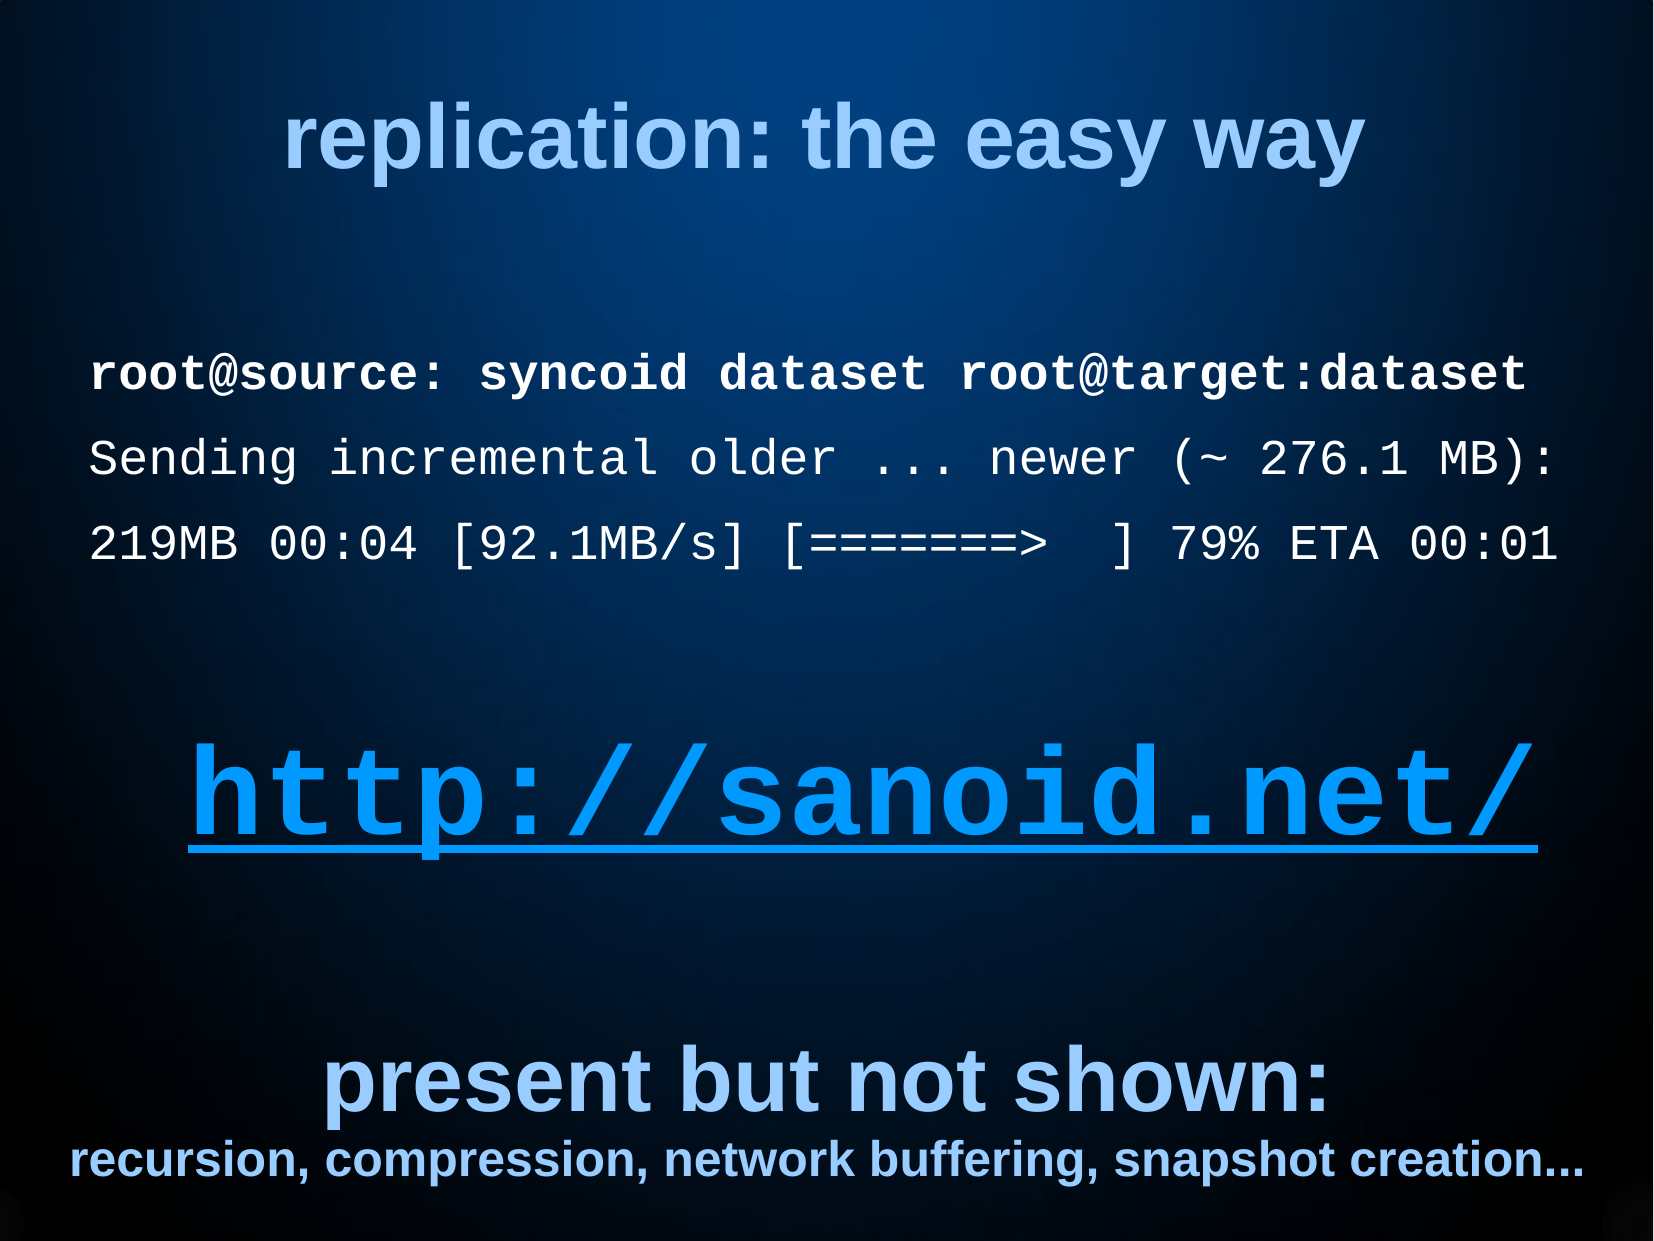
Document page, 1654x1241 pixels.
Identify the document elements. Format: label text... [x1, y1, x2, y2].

title present but not shown: recursion, compression, network buffering, snapshot creation... [3, 975, 1653, 1241]
text_box root@source: syncoid dataset root@target:dataset Sending incremental older ... newer (~ 276.1 MB): 219MB 00:04 [92.1MB/s] [=======> ] 79% ETA 00:01 http://sanoid.net/ [0, 255, 1653, 1241]
picture [0, 0, 1654, 1241]
title replication: the easy way [0, 4, 1651, 271]
